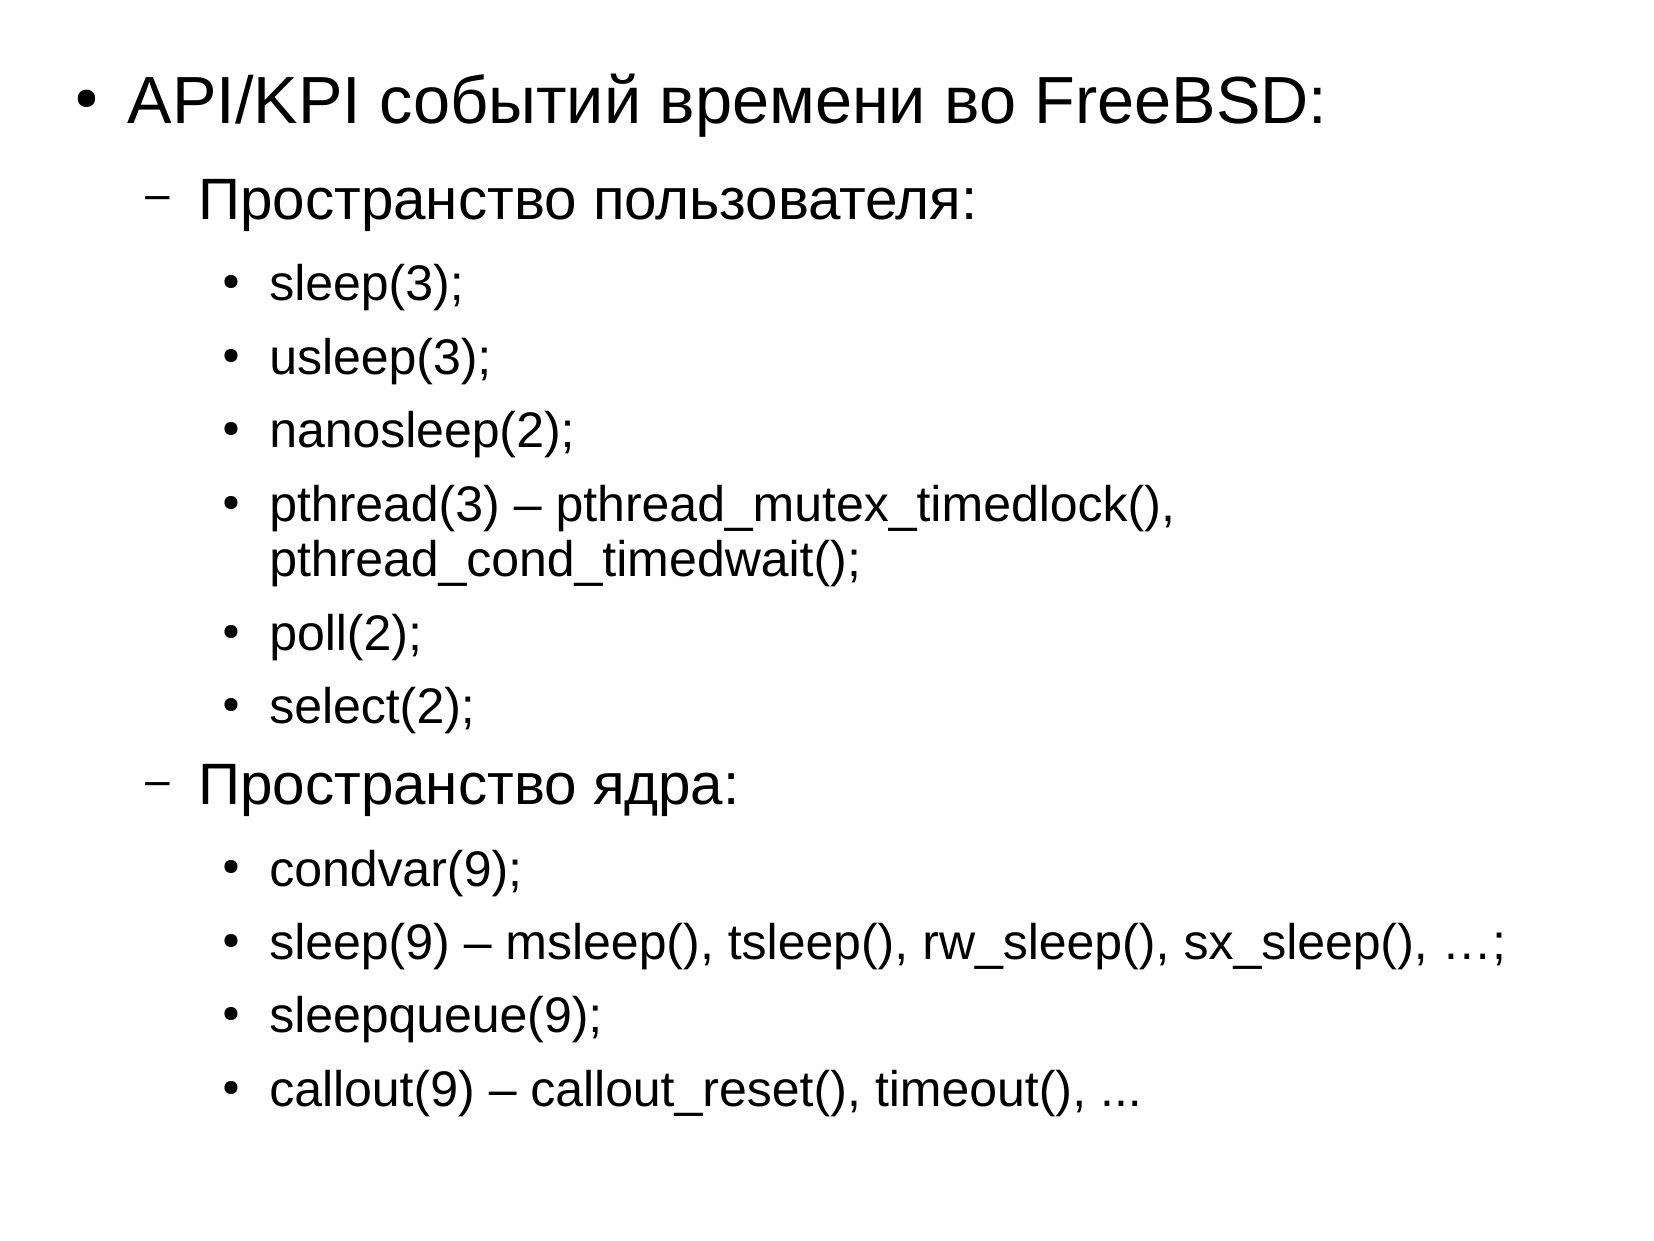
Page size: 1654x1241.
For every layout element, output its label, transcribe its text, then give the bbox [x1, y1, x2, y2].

list API/KPI событий времени во FreeBSD: Пространство пользователя: sleep(3); usleep(3); nanosleep(2); pthread(3) – pthread_mutex_timedlock(), pthread_cond_timedwait(); poll(2); select(2); Пространство ядра: condvar(9); sleep(9) – msleep(), tsleep(), rw_sleep(), sx_sleep(), …; sleepqueue(9); callout(9) – callout_reset(), timeout(), ... [56, 62, 1632, 1218]
